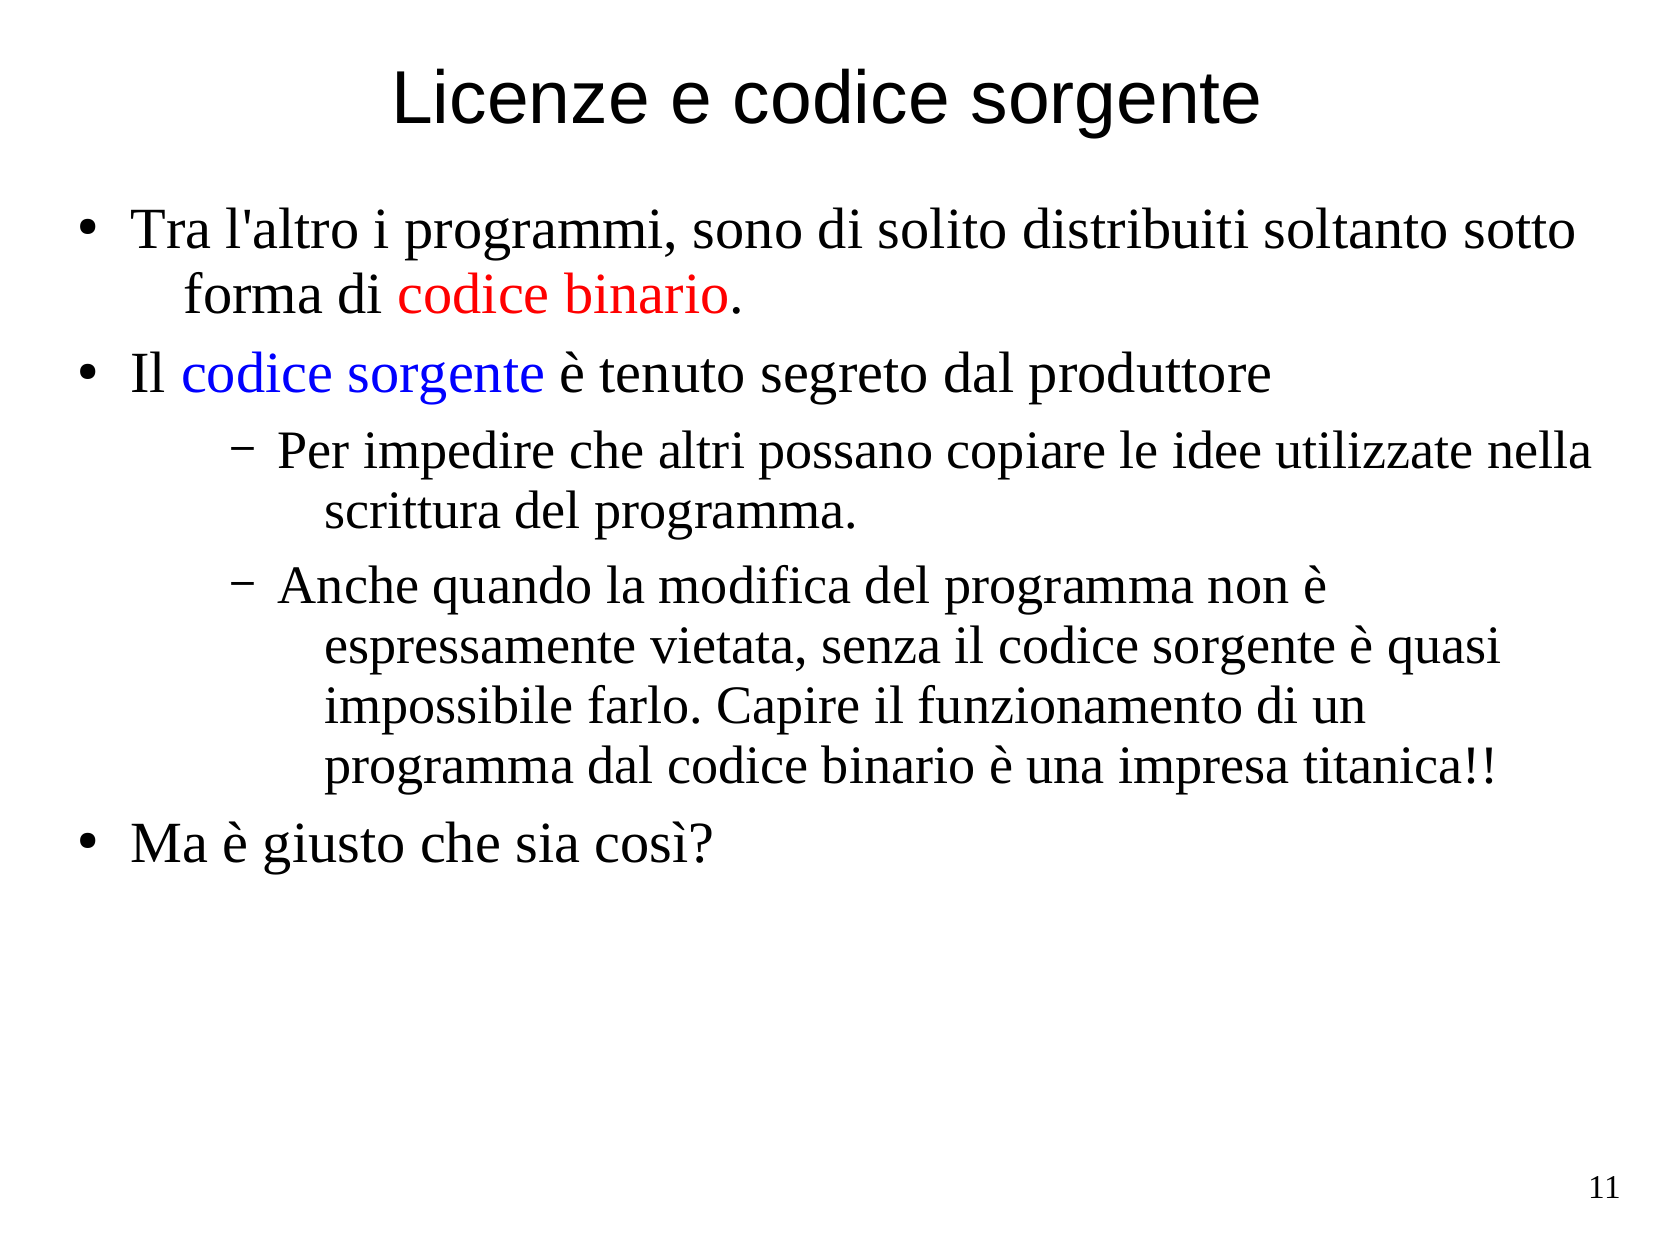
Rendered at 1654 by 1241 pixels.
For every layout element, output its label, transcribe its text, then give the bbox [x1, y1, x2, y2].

title Licenze e codice sorgente [37, 30, 1617, 166]
list Tra l'altro i programmi, sono di solito distribuiti soltanto sotto forma di codice binario. Il codice sorgente è tenuto segreto dal produttore Per impedire che altri possano copiare le idee utilizzate nella scrittura del programma. Anche quando la modifica del programma non è espressamente vietata, senza il codice sorgente è quasi impossibile farlo. Capire il funzionamento di un programma dal codice binario è una impresa titanica!! Ma è giusto che sia così? [42, 196, 1612, 1187]
